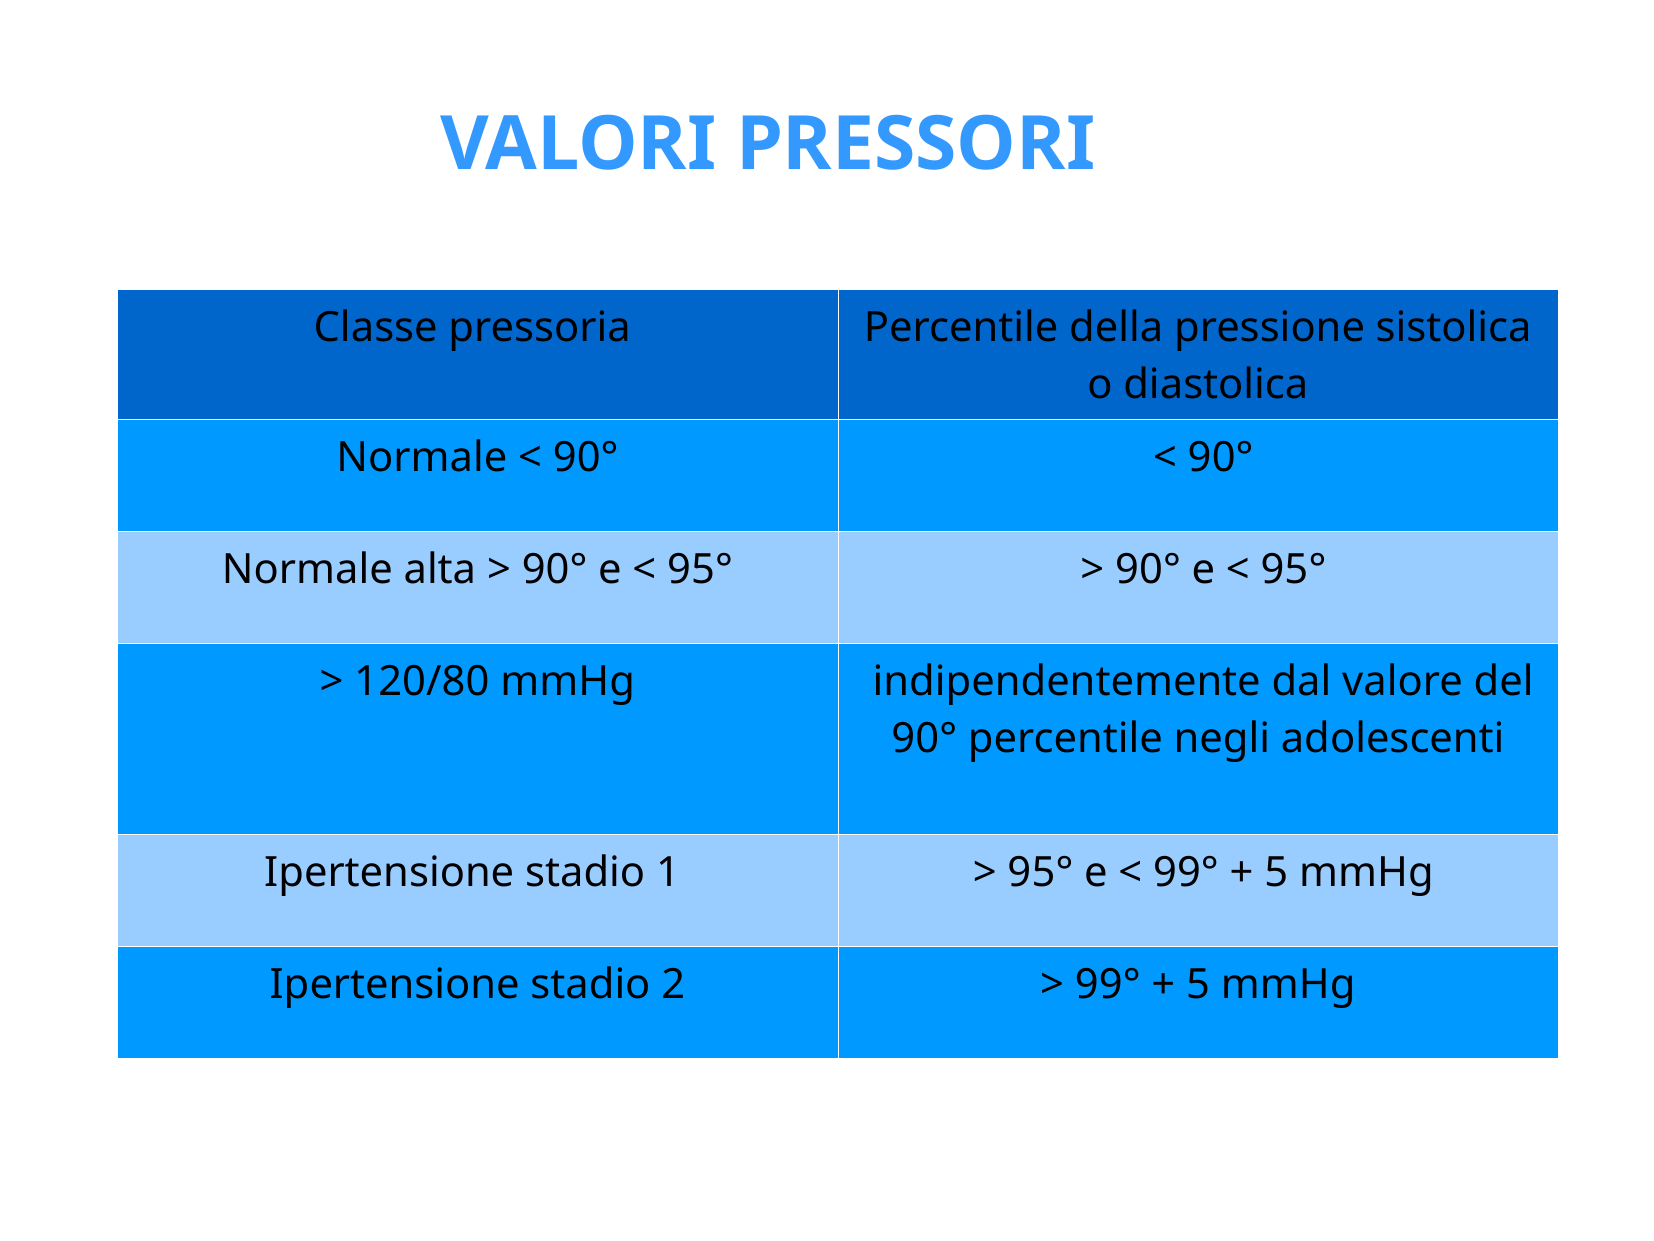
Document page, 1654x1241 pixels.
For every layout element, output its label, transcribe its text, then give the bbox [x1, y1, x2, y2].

table_cell Normale alta > 90° e < 95° [118, 532, 838, 643]
table_header Classe pressoria [118, 290, 838, 419]
table_cell < 90° [839, 420, 1558, 531]
table_cell Ipertensione stadio 2 [118, 947, 838, 1058]
table_cell > 120/80 mmHg [118, 644, 838, 834]
table_header Percentile della pressione sistolica o diastolica [839, 290, 1558, 419]
table_cell > 99° + 5 mmHg [839, 947, 1558, 1058]
text_box VALORI PRESSORI [425, 81, 1171, 201]
table_cell Ipertensione stadio 1 [118, 835, 838, 946]
table_cell Normale < 90° [118, 420, 838, 531]
table_cell > 90° e < 95° [839, 532, 1558, 643]
table_cell > 95° e < 99° + 5 mmHg [839, 835, 1558, 946]
table_cell indipendentemente dal valore del 90° percentile negli adolescenti [839, 644, 1558, 834]
